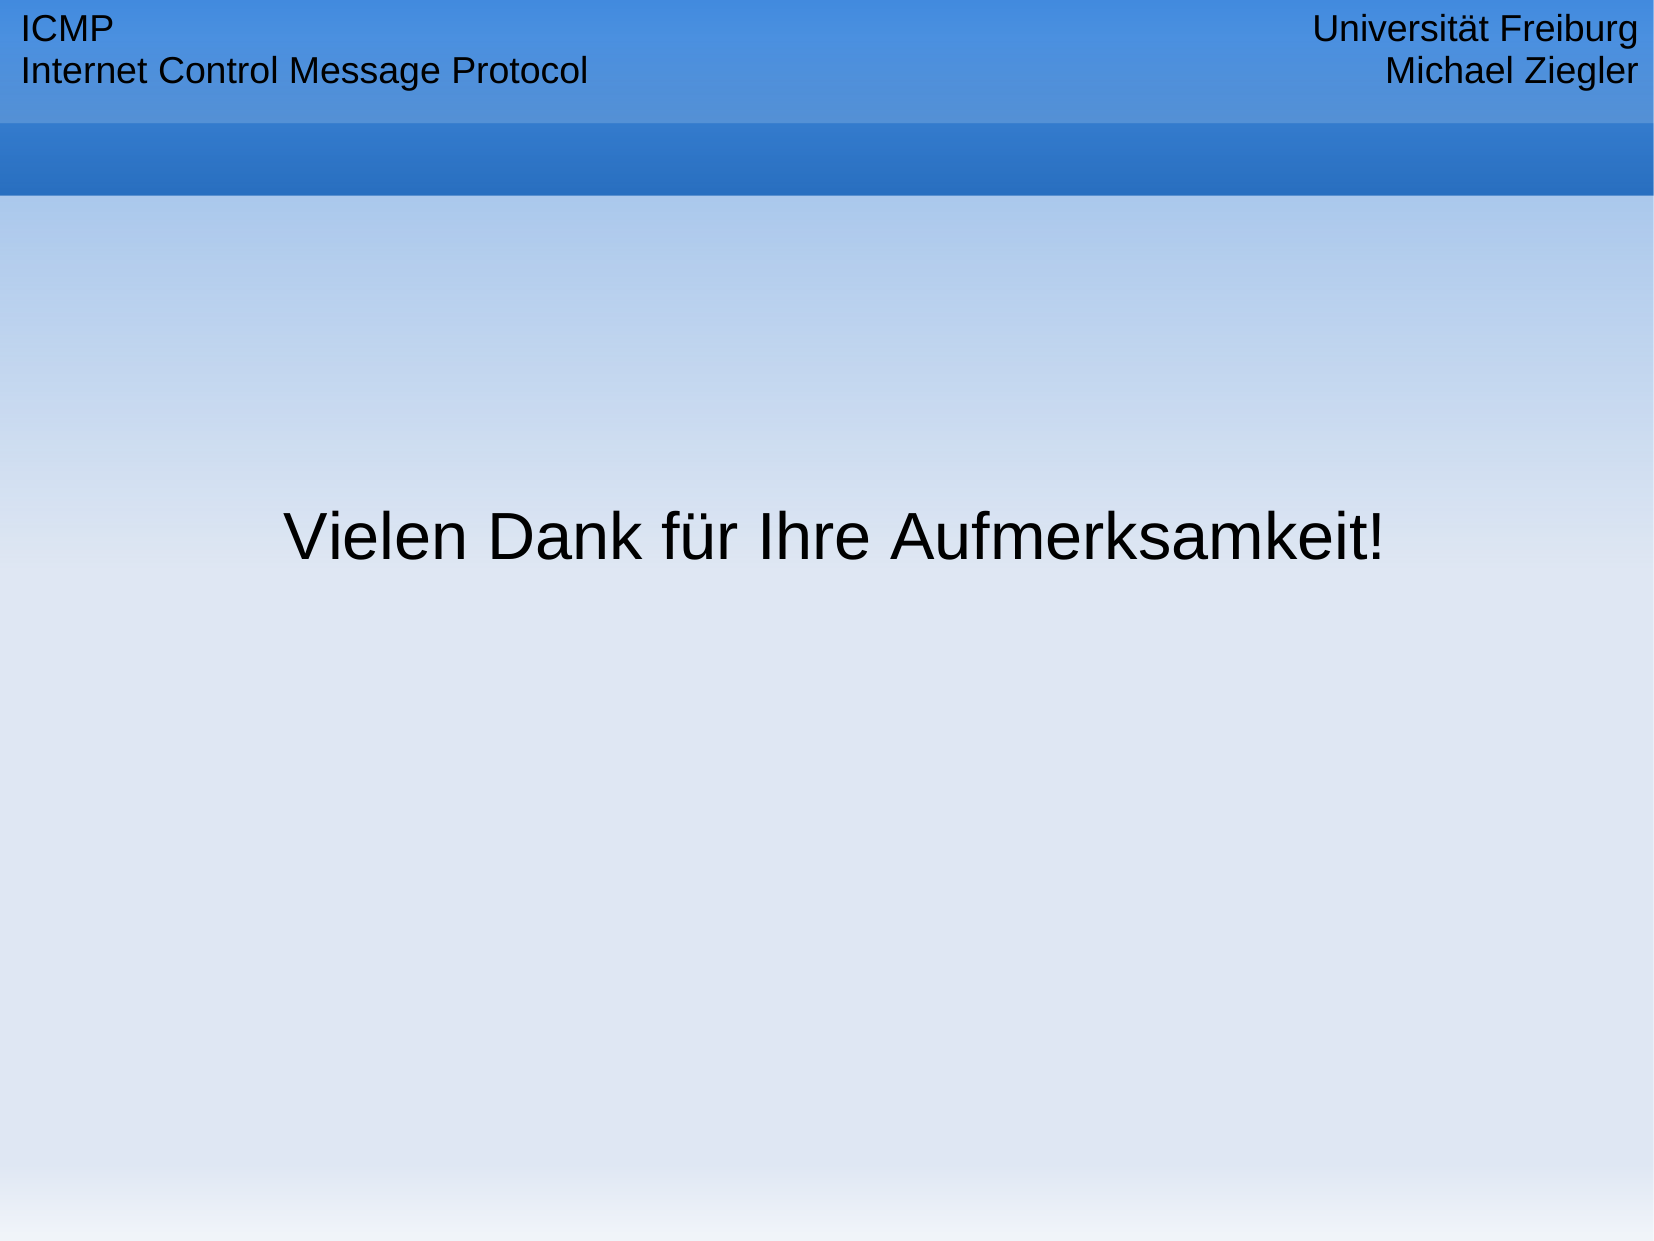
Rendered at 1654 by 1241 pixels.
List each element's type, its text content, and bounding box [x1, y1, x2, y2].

list Vielen Dank für Ihre Aufmerksamkeit! [82, 290, 1571, 1109]
text_box ICMP Internet Control Message Protocol [5, 0, 715, 183]
text_box Universität Freiburg Michael Ziegler [1210, 0, 1654, 183]
picture [0, 0, 1654, 1241]
